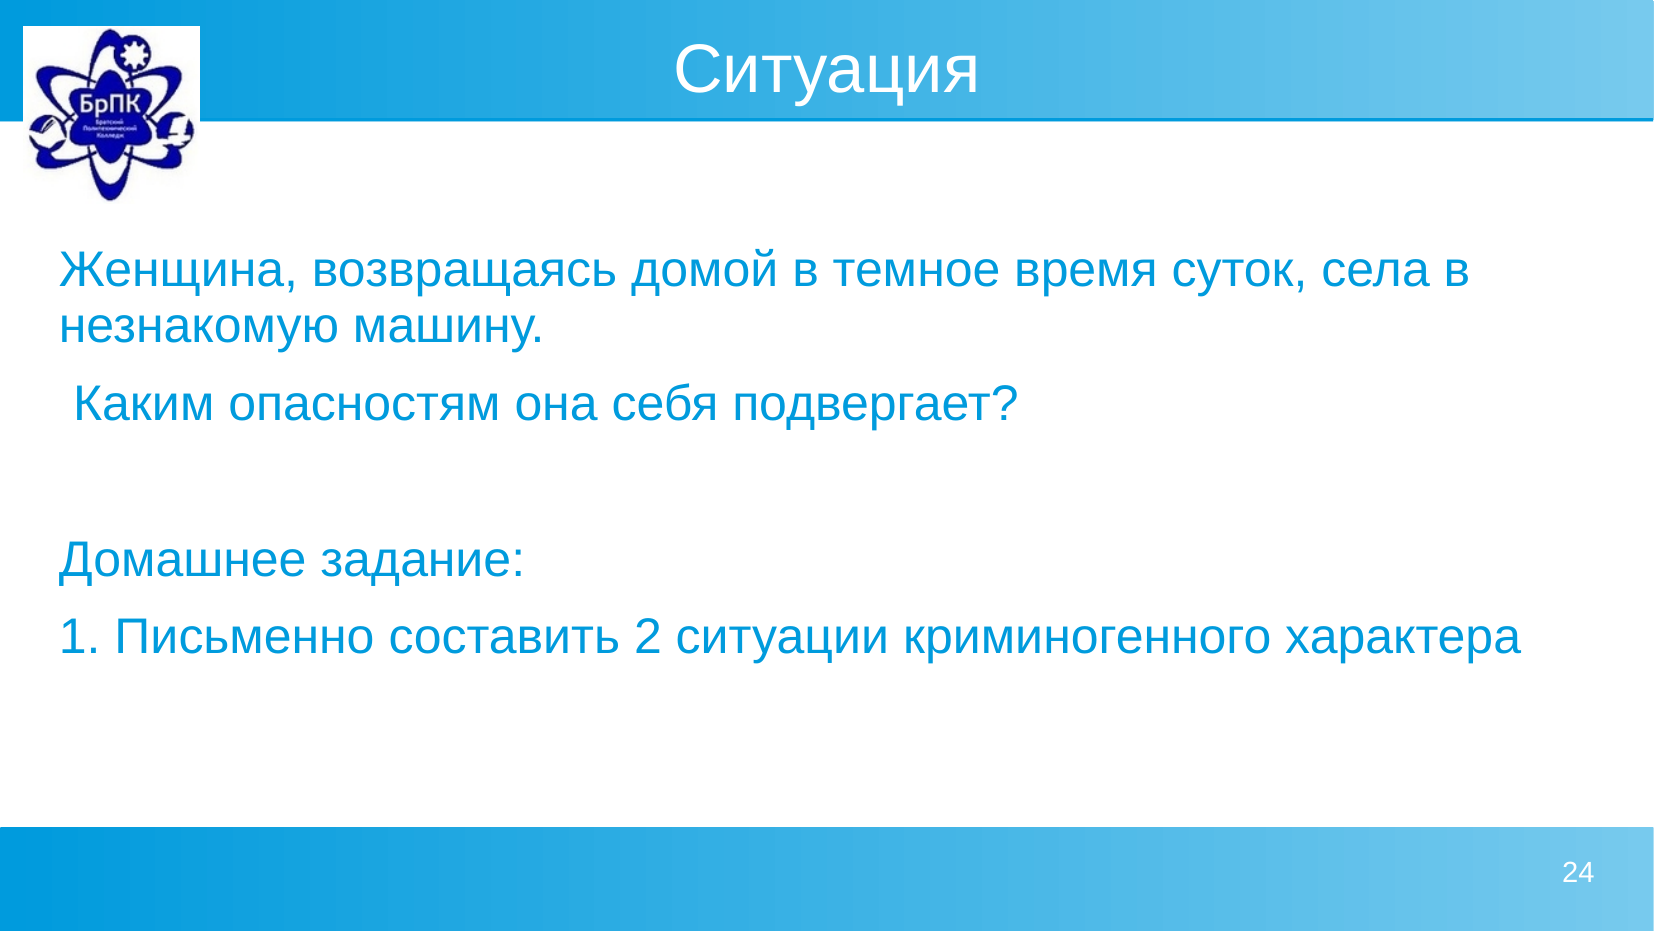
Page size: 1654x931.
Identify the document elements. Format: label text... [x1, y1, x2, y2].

title Ситуация [200, 29, 1595, 108]
picture [23, 27, 200, 204]
list Женщина, возвращаясь домой в темное время суток, села в незнакомую машину. Каким опасностям она себя подвергает? Домашнее задание: 1. Письменно составить 2 ситуации криминогенного характера [59, 241, 1595, 833]
